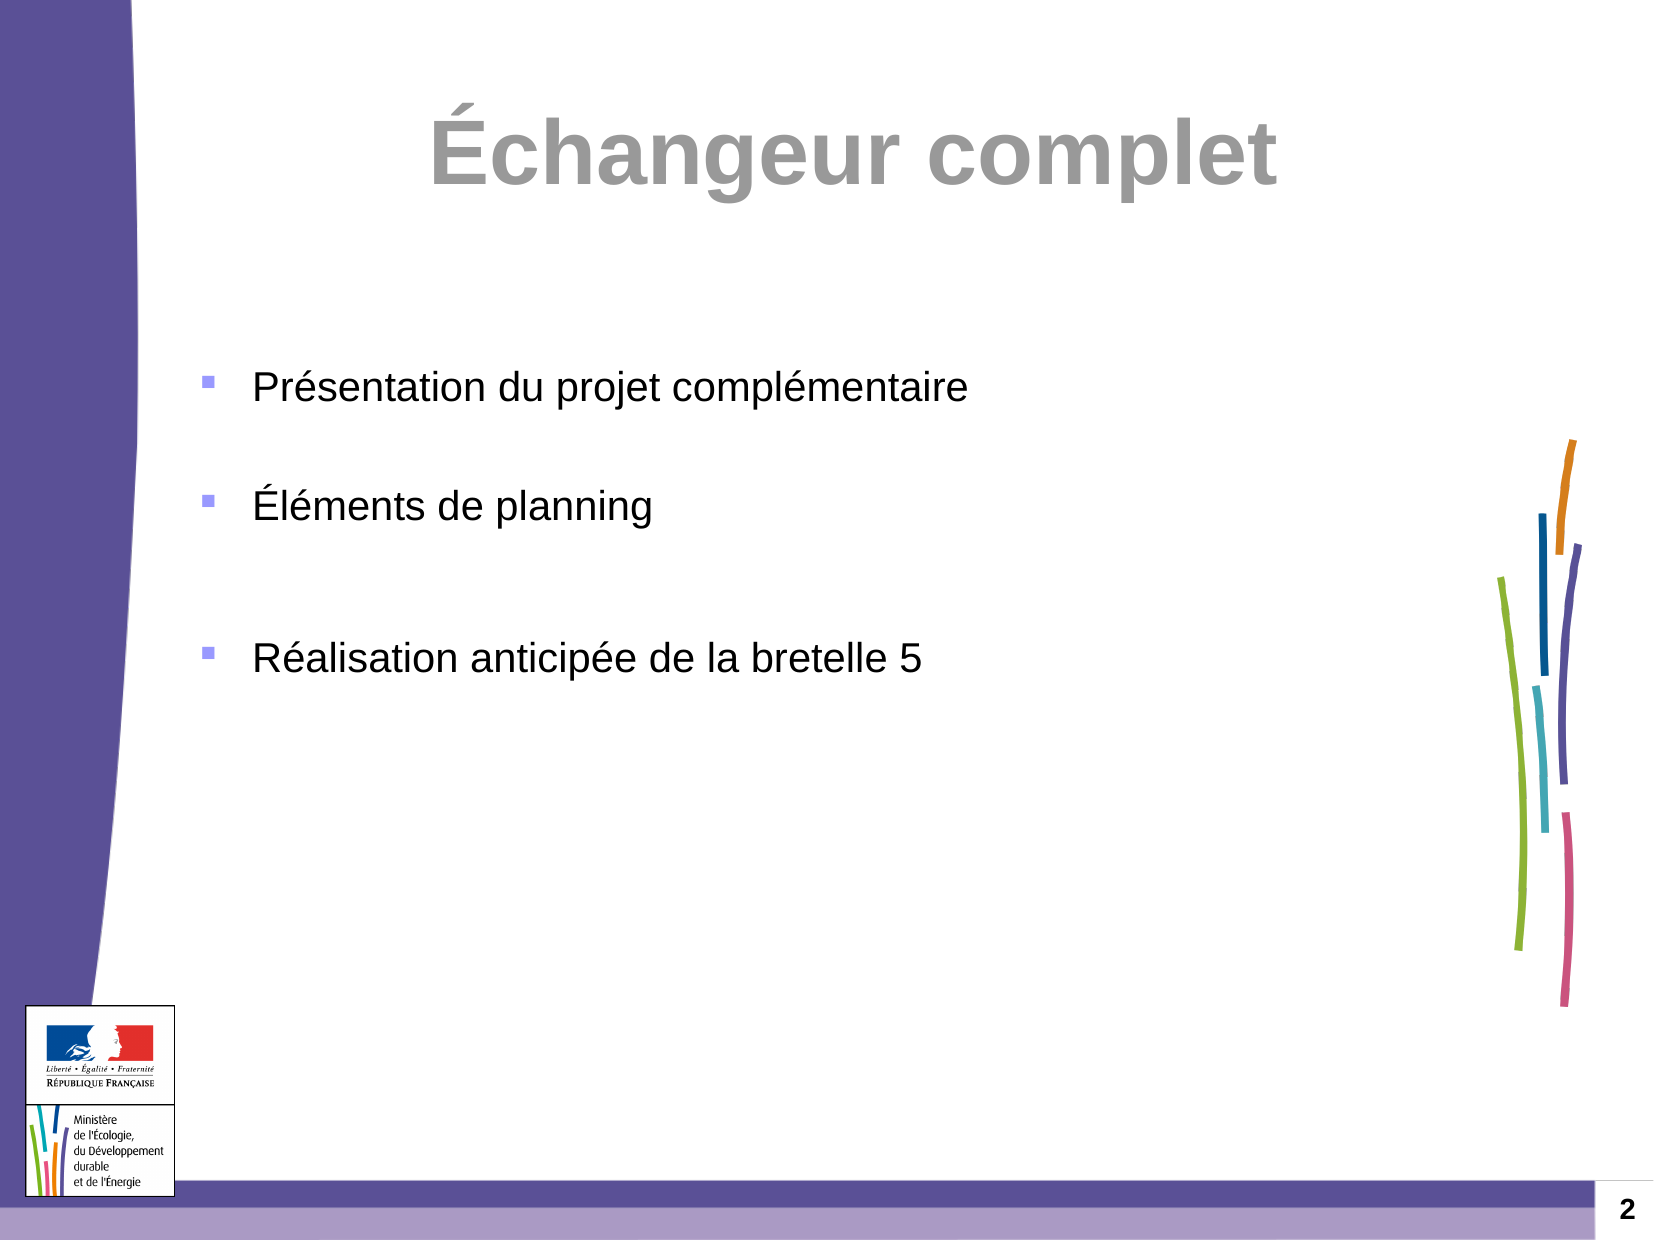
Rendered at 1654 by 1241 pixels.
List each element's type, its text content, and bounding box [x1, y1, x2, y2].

list Présentation du projet complémentaire Éléments de planning Réalisation anticipée de la bretelle 5 [181, 288, 1511, 1107]
title Échangeur complet [136, 56, 1571, 250]
picture [0, 0, 1654, 1240]
